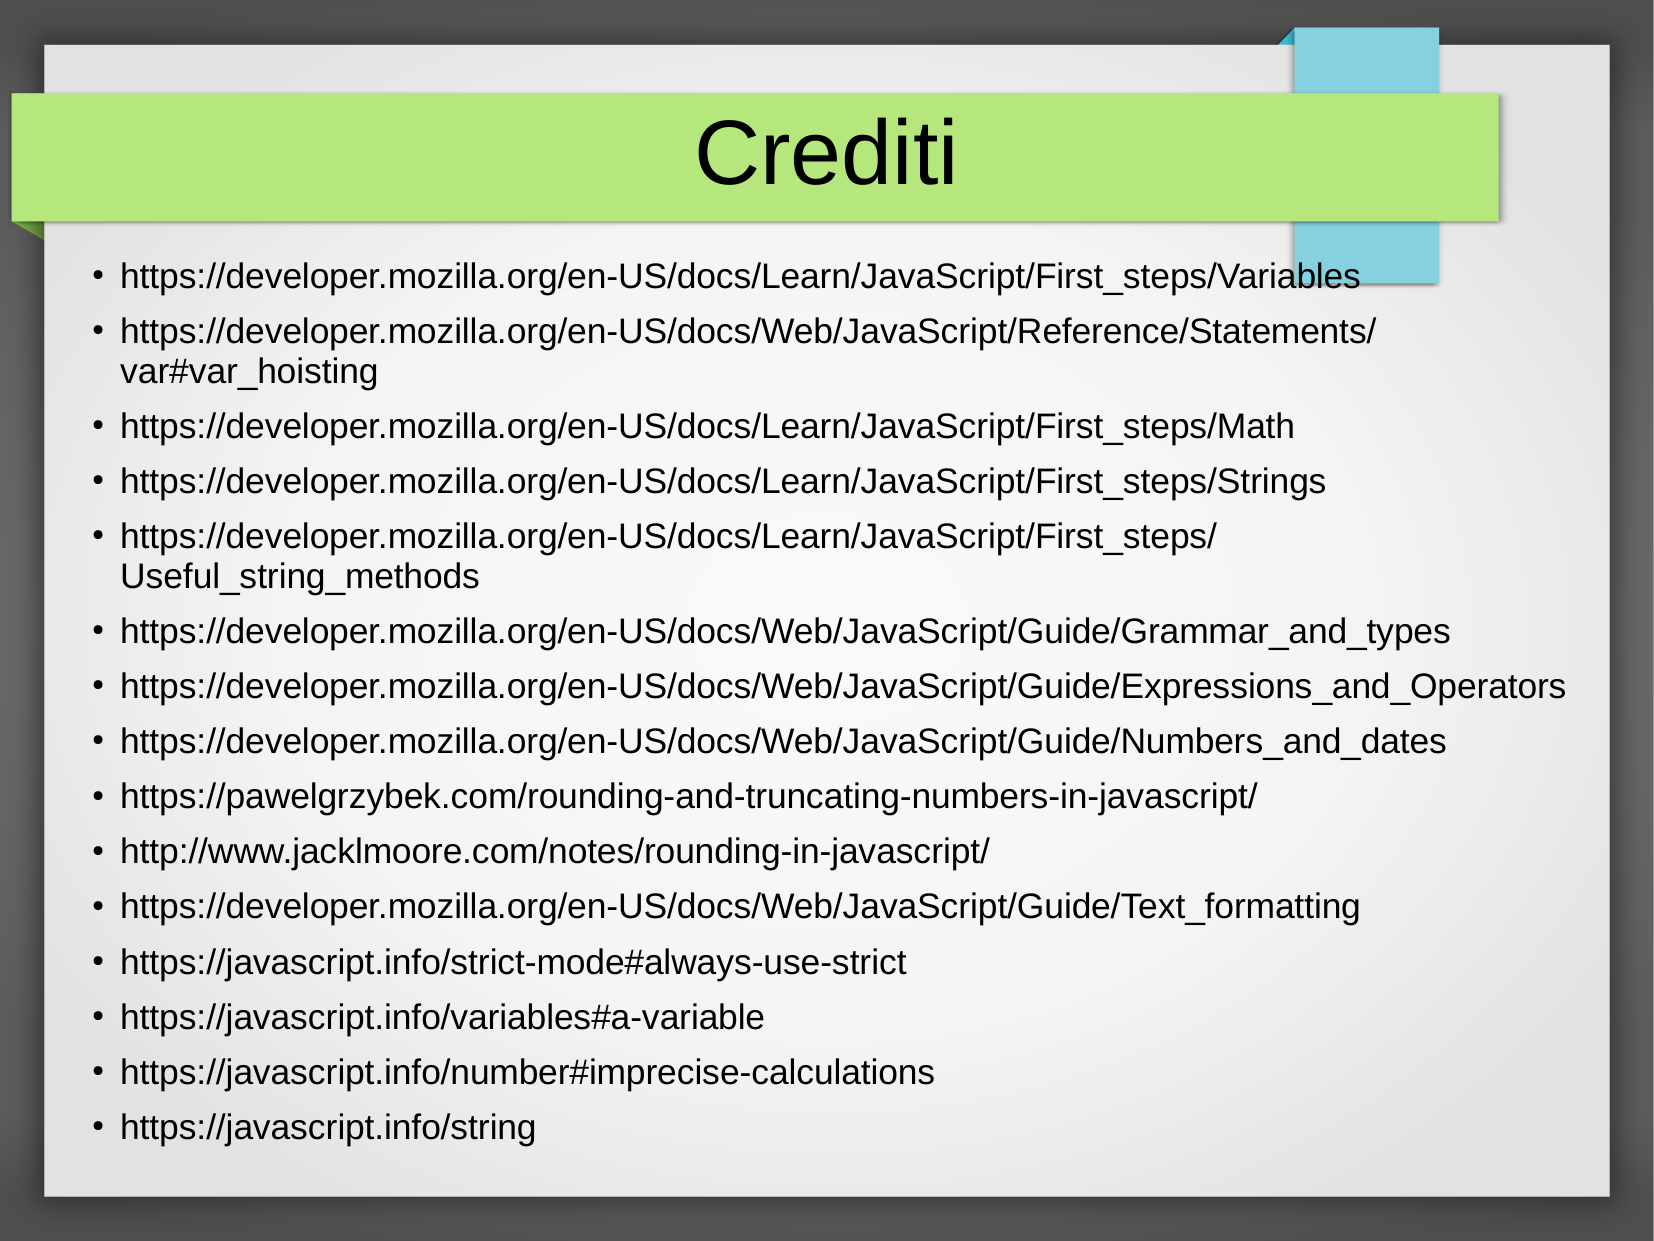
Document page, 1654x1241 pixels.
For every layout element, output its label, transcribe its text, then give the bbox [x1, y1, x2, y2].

picture [0, 0, 1654, 1241]
list https://developer.mozilla.org/en-US/docs/Learn/JavaScript/First_steps/Variables https://developer.mozilla.org/en-US/docs/Web/JavaScript/Reference/Statements/var#var_hoisting https://developer.mozilla.org/en-US/docs/Learn/JavaScript/First_steps/Math https://developer.mozilla.org/en-US/docs/Learn/JavaScript/First_steps/Strings https://developer.mozilla.org/en-US/docs/Learn/JavaScript/First_steps/Useful_string_methods https://developer.mozilla.org/en-US/docs/Web/JavaScript/Guide/Grammar_and_types https://developer.mozilla.org/en-US/docs/Web/JavaScript/Guide/Expressions_and_Operators https://developer.mozilla.org/en-US/docs/Web/JavaScript/Guide/Numbers_and_dates https://pawelgrzybek.com/rounding-and-truncating-numbers-in-javascript/ http://www.jacklmoore.com/notes/rounding-in-javascript/ https://developer.mozilla.org/en-US/docs/Web/JavaScript/Guide/Text_formatting https://javascript.info/strict-mode#always-use-strict https://javascript.info/variables#a-variable https://javascript.info/number#imprecise-calculations https://javascript.info/string [82, 256, 1571, 1193]
title Crediti [82, 49, 1571, 256]
